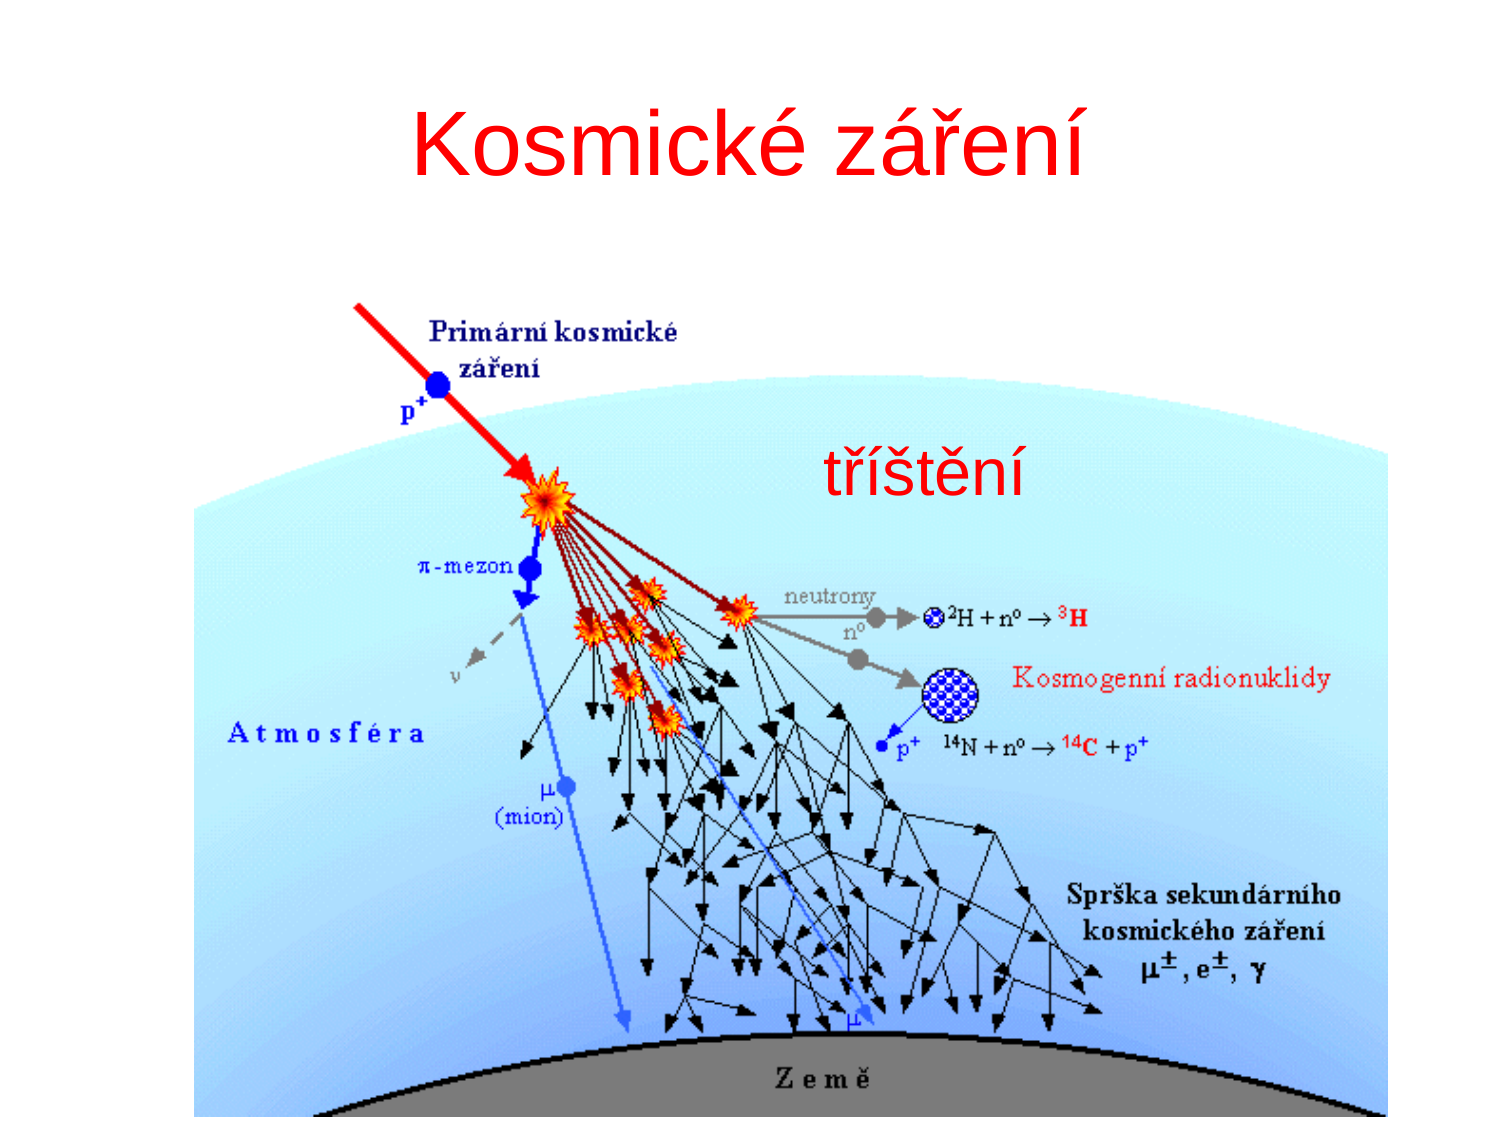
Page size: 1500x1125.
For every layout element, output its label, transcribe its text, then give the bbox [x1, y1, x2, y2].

title Kosmické záření [75, 45, 1426, 233]
picture [194, 296, 1388, 1117]
text_box tříštění [809, 420, 1152, 517]
